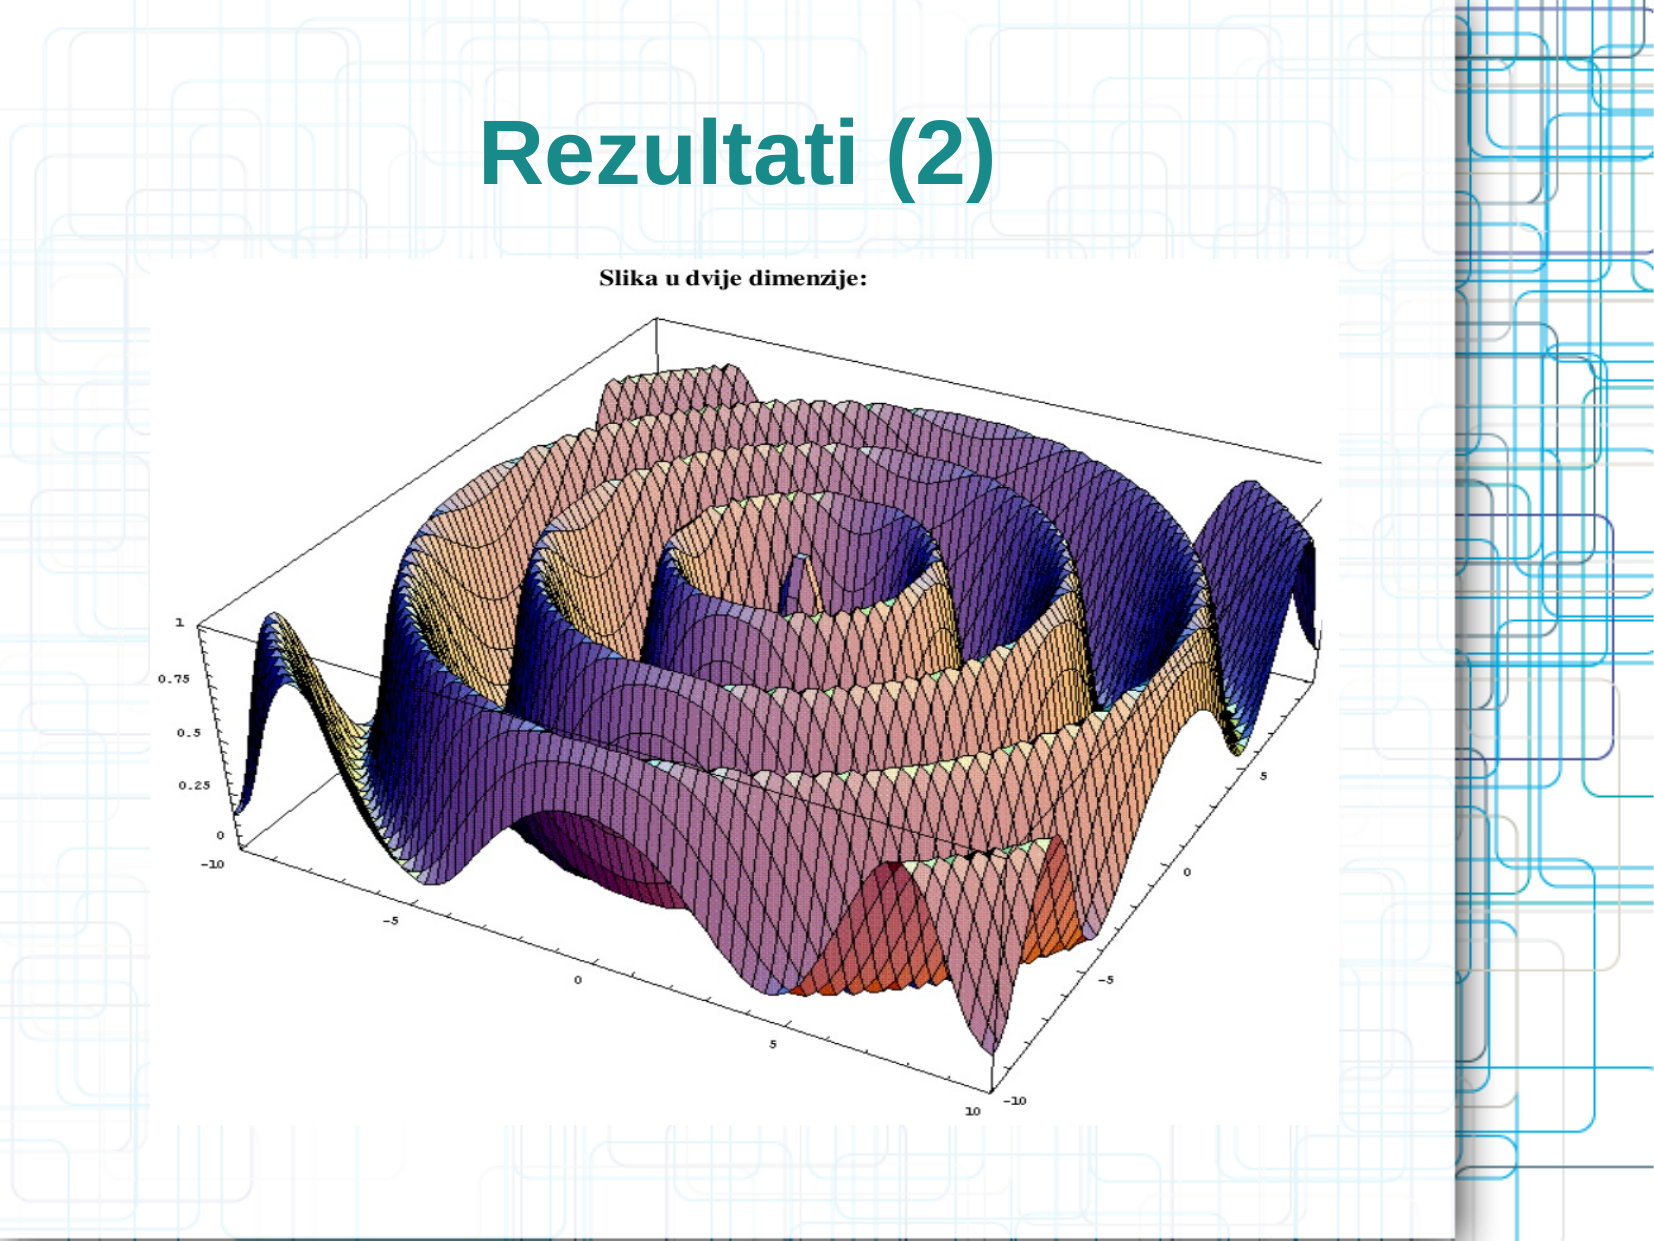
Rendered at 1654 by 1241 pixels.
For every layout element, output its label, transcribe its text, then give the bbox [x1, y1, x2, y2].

picture [0, 0, 1654, 1241]
title Rezultati (2) [59, 56, 1418, 250]
